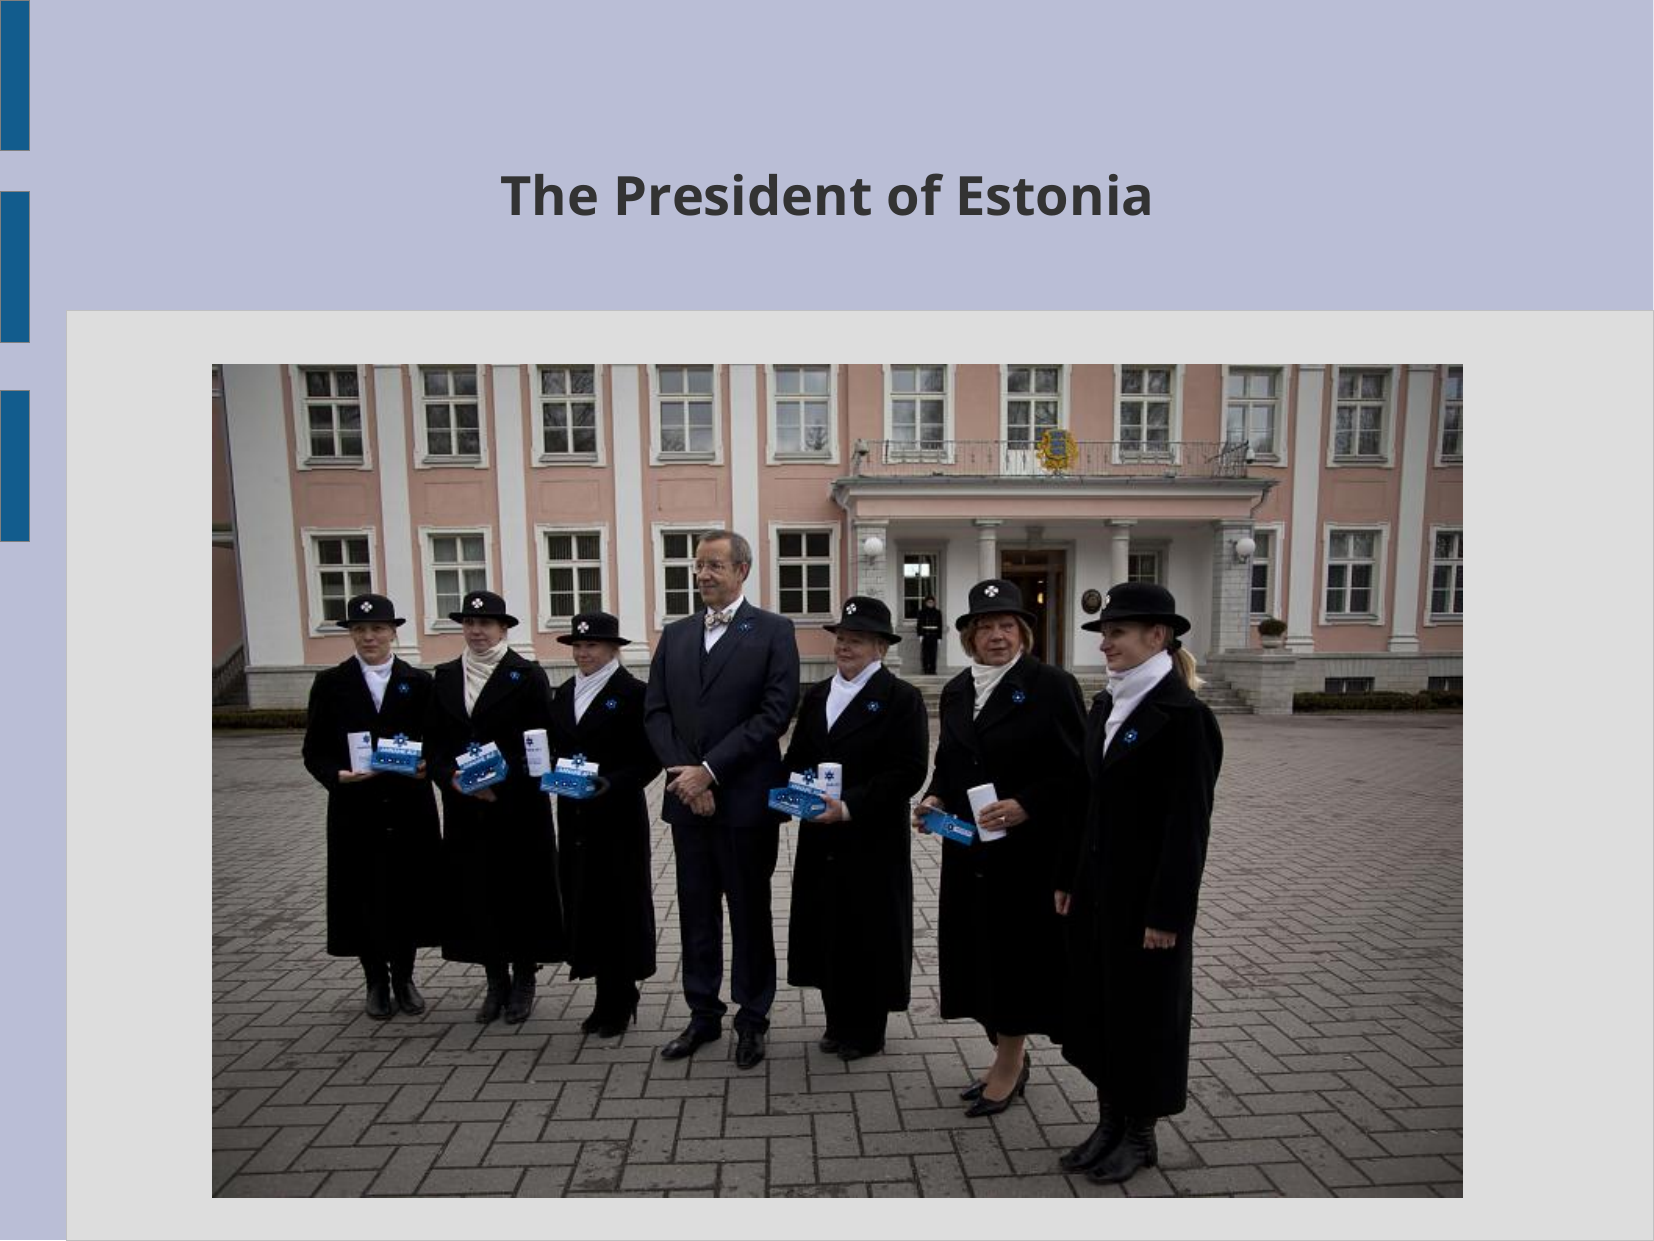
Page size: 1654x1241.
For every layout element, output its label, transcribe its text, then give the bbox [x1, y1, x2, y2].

picture [212, 364, 1463, 1198]
title The President of Estonia [121, 91, 1534, 299]
